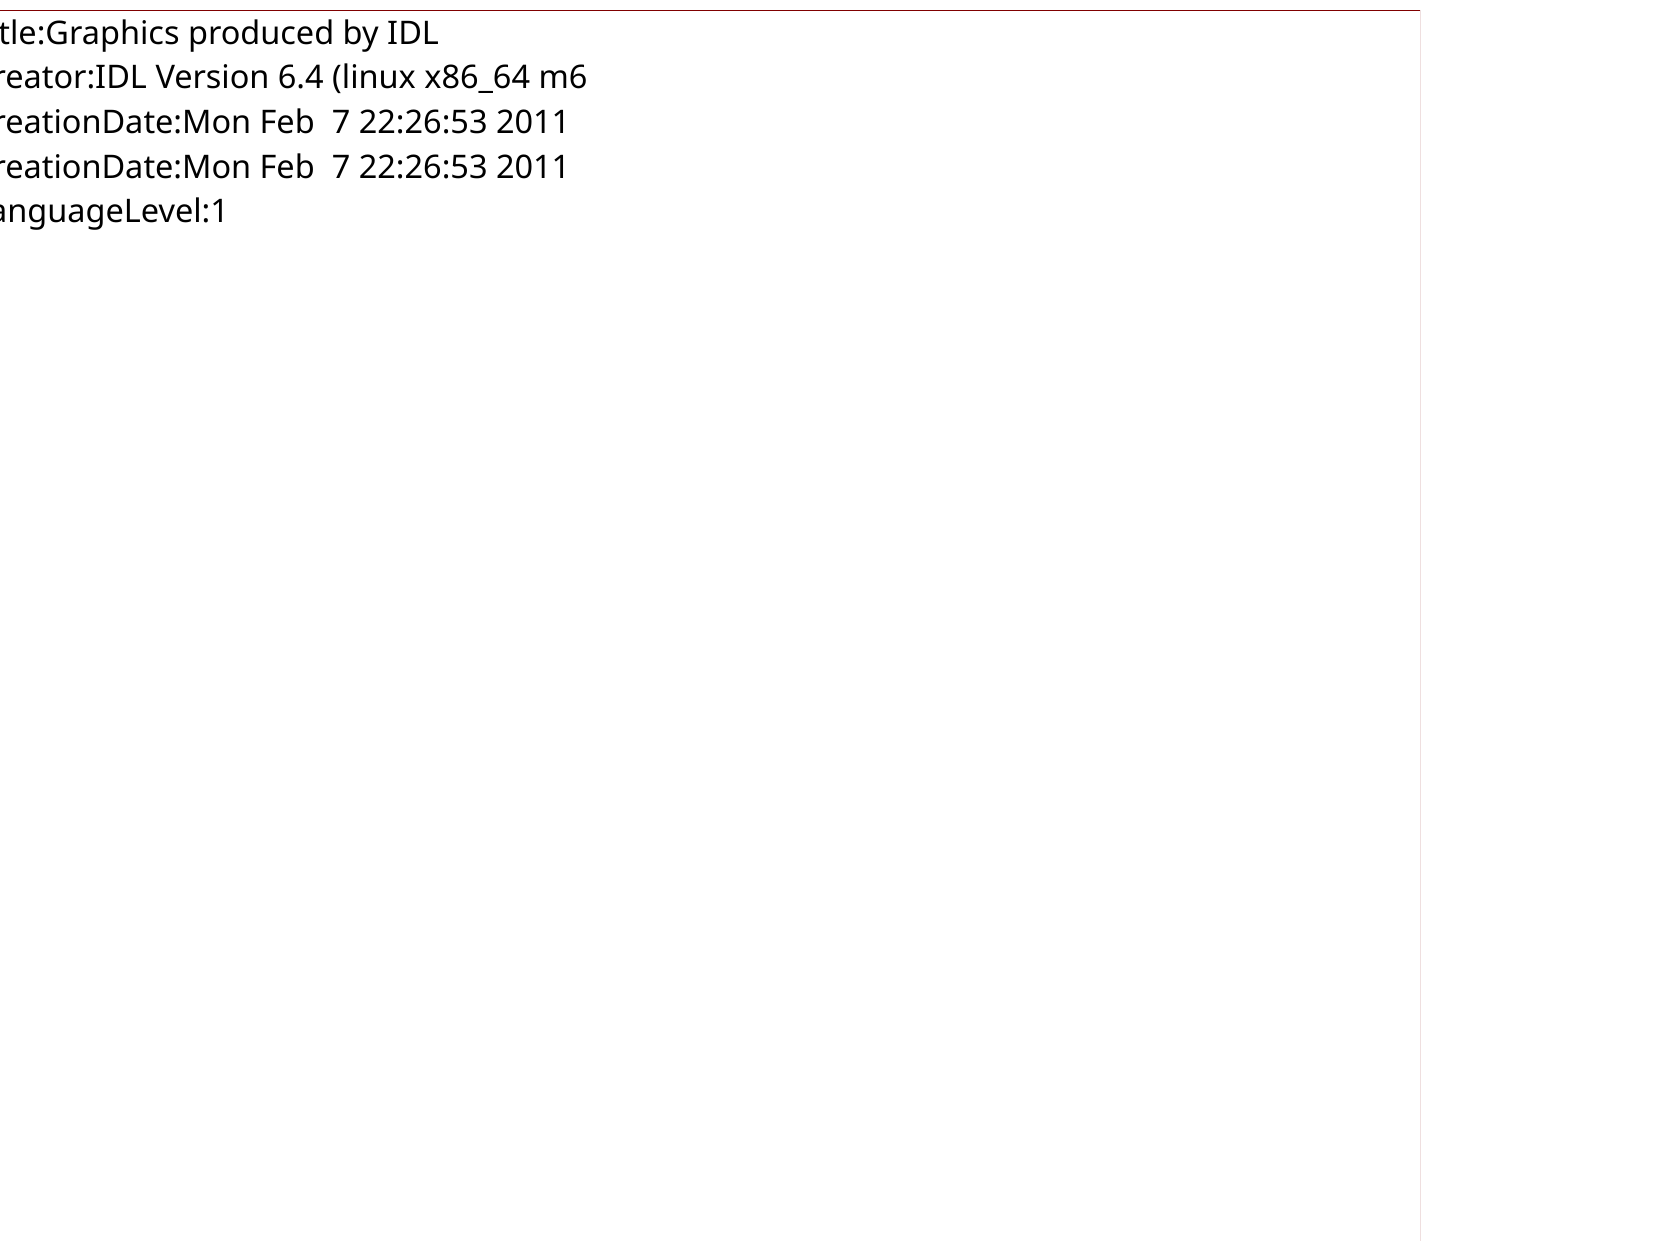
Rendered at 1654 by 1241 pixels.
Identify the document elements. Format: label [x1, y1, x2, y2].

picture [0, 7, 1421, 1241]
